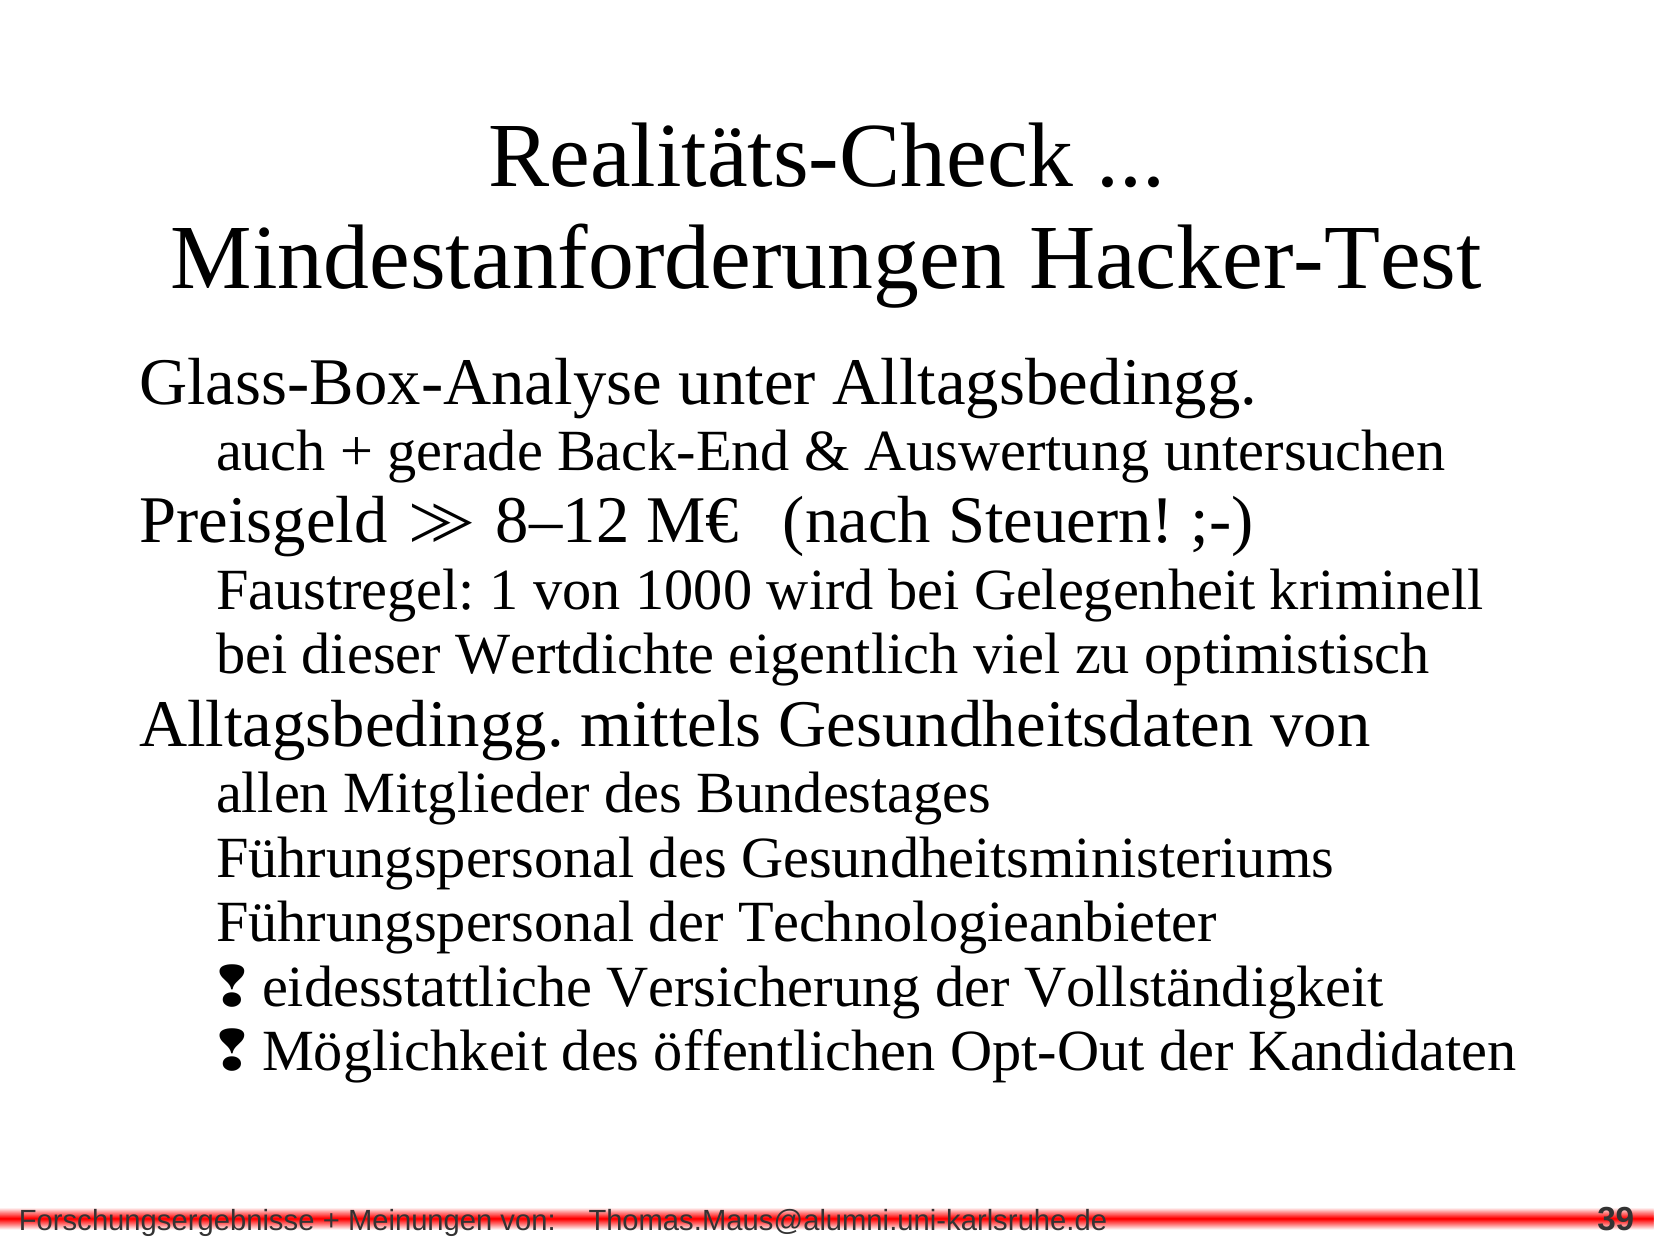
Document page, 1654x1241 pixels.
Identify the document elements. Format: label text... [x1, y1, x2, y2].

list Glass-Box-Analyse unter Alltagsbedingg. auch + gerade Back-End & Auswertung untersuchen Preisgeld ≫ 8–12 M€ (nach Steuern! ;-) Faustregel: 1 von 1000 wird bei Gelegenheit kriminell bei dieser Wertdichte eigentlich viel zu optimistisch Alltagsbedingg. mittels Gesundheitsdaten von allen Mitglieder des Bundestages Führungspersonal des Gesundheitsministeriums Führungspersonal der Technologieanbieter ❢ eidesstattliche Versicherung der Vollständigkeit ❢ Möglichkeit des öffentlichen Opt-Out der Kandidaten [121, 344, 1534, 1157]
title Realitäts-Check ... Mindestanforderungen Hacker-Test [121, 95, 1534, 318]
